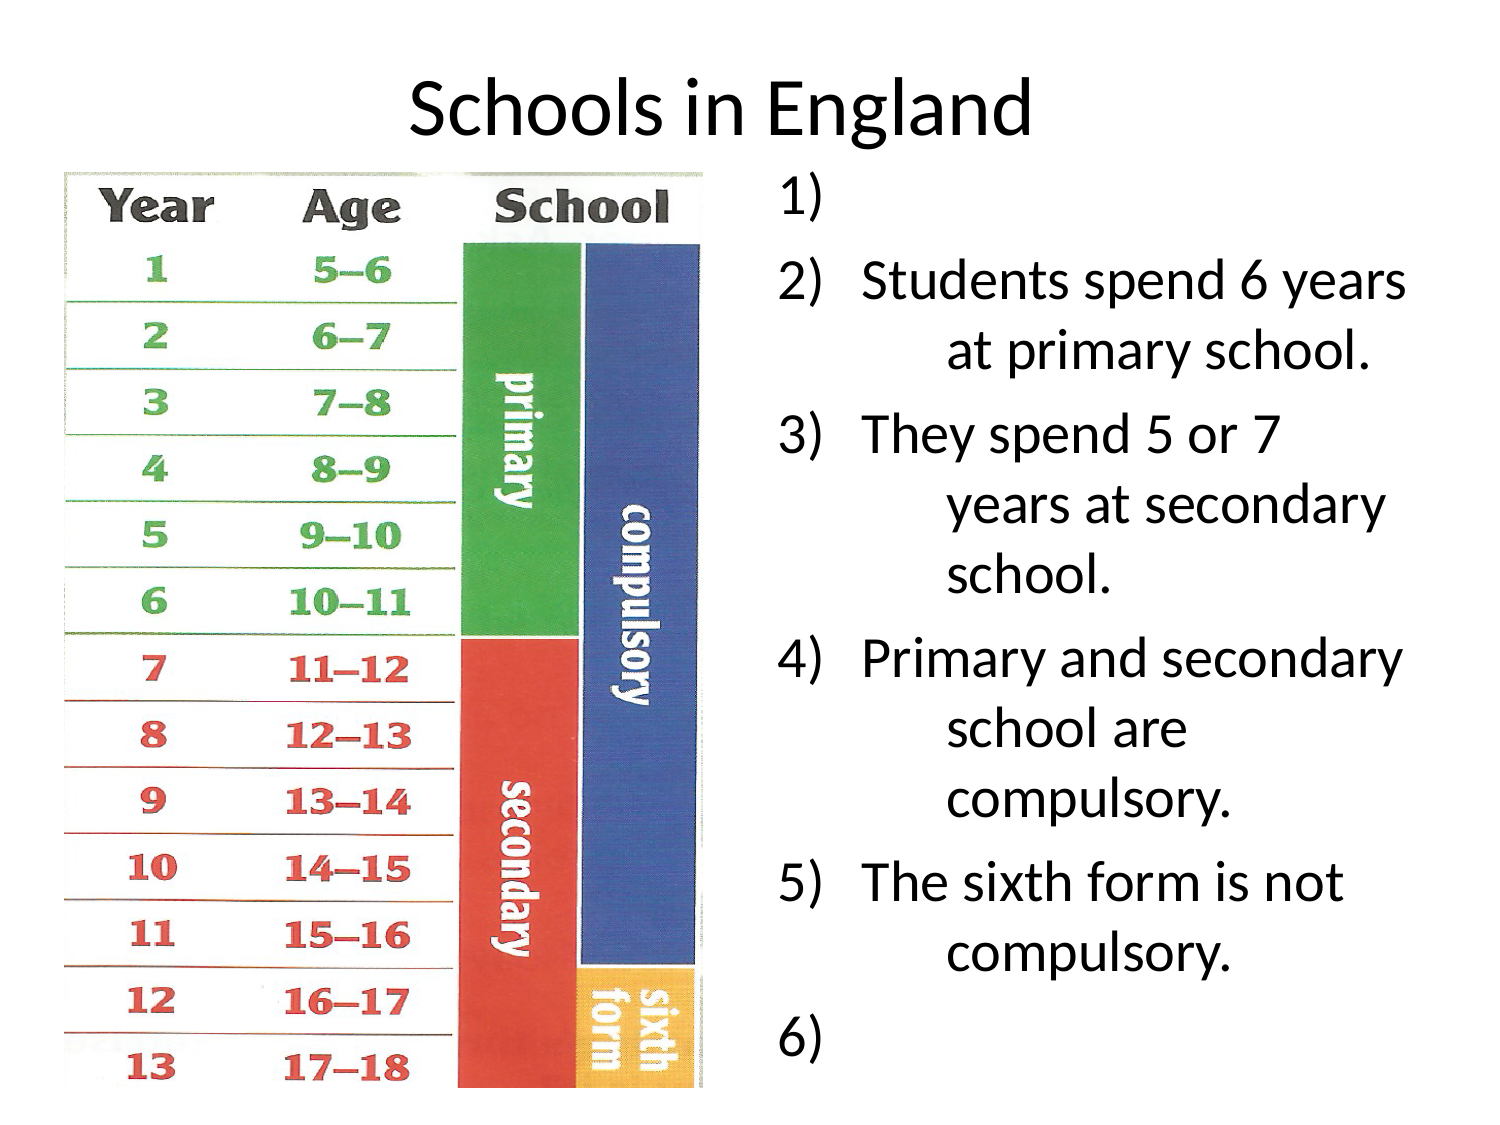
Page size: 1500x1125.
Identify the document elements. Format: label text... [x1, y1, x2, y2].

list Students spend 6 years at primary school. They spend 5 or 7 years at secondary school. Primary and secondary school are compulsory. The sixth form is not compulsory. [762, 149, 1426, 1083]
picture [64, 172, 703, 1088]
title Schools in England [75, 45, 1426, 150]
